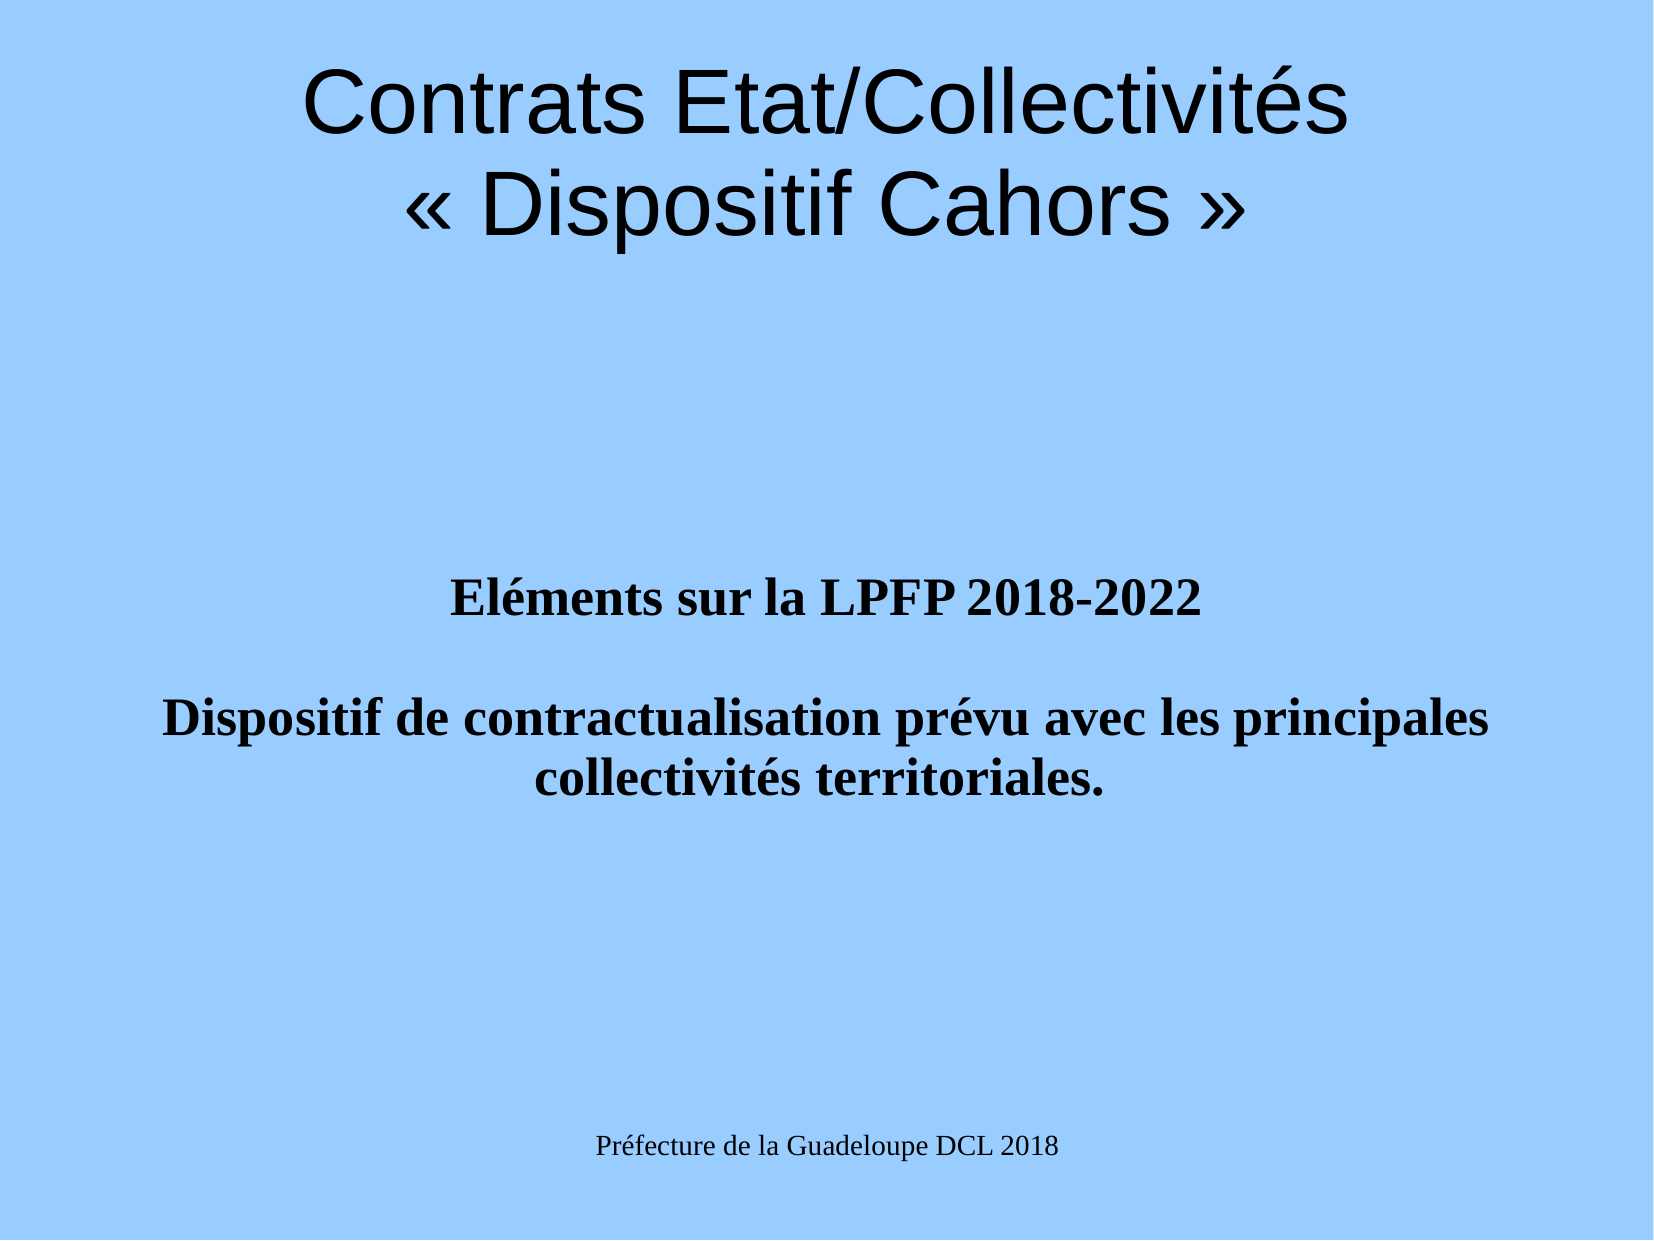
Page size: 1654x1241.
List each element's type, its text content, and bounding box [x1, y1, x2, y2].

subtitle Eléments sur la LPFP 2018-2022 Dispositif de contractualisation prévu avec les principales collectivités territoriales. [82, 290, 1571, 1010]
title Contrats Etat/Collectivités « Dispositif Cahors » [82, 49, 1571, 257]
